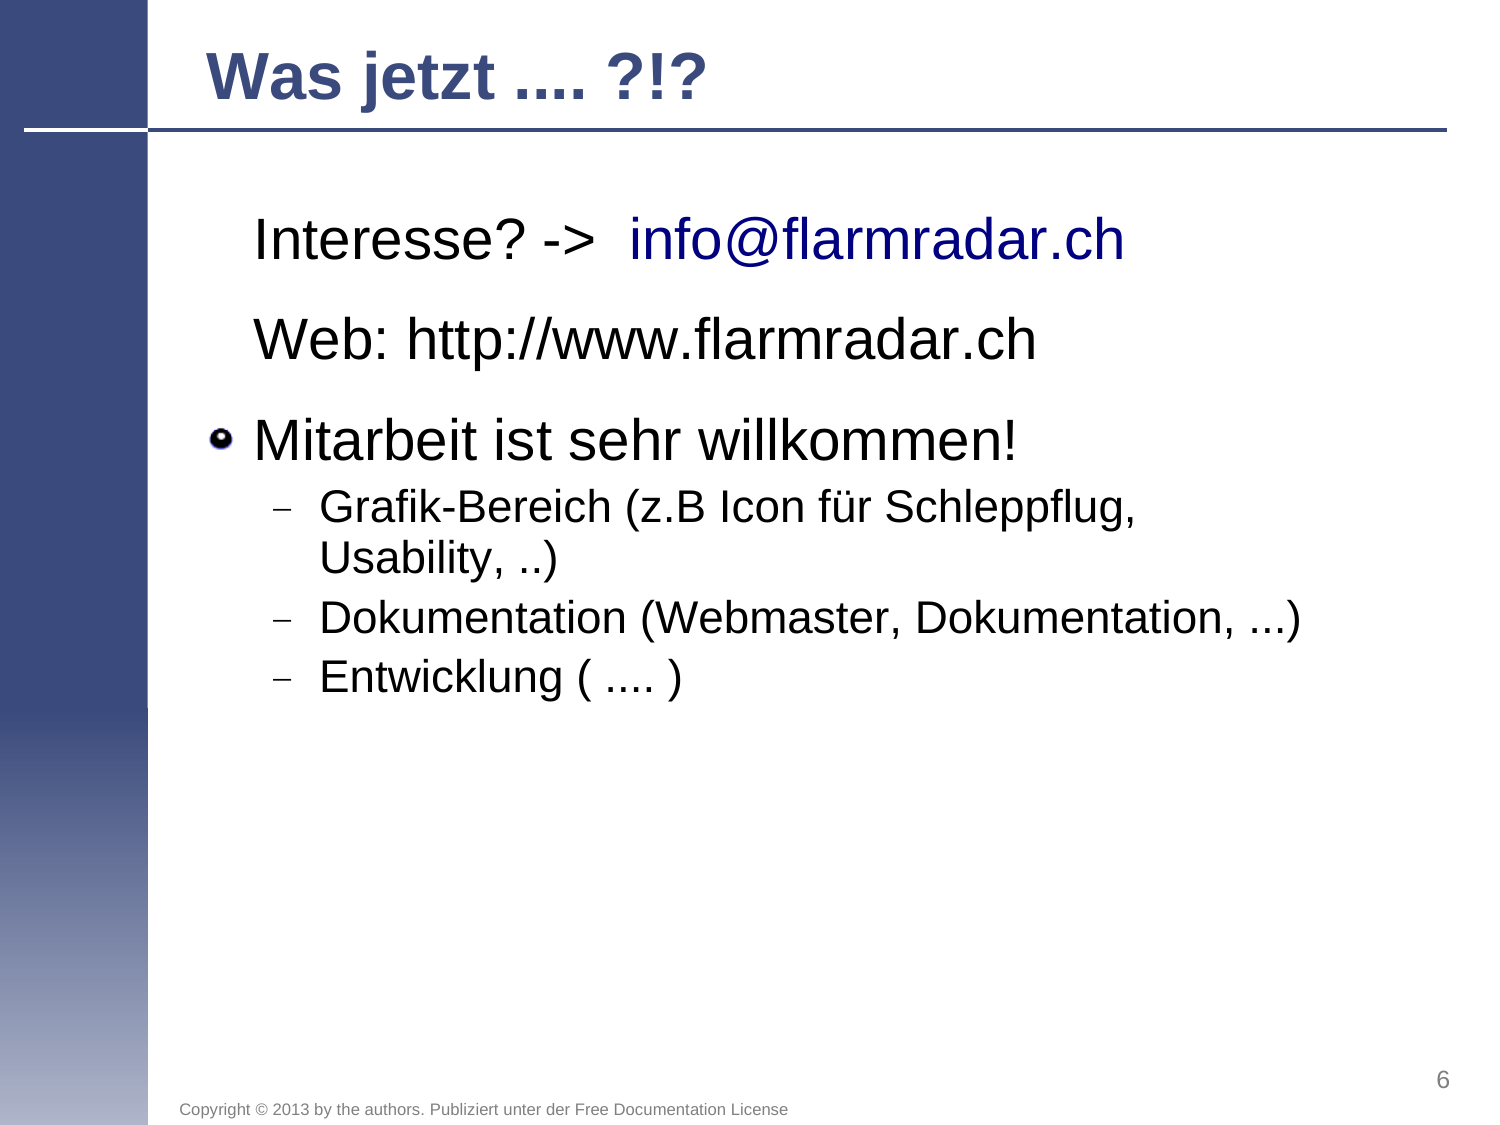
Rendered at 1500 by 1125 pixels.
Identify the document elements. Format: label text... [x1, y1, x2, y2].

title Was jetzt .... ?!? [206, 29, 1388, 119]
list Interesse? -> info@flarmradar.ch Web: http://www.flarmradar.ch Mitarbeit ist sehr willkommen! Grafik-Bereich (z.B Icon für Schleppflug, Usability, ..) Dokumentation (Webmaster, Dokumentation, ...) Entwicklung ( .... ) [206, 206, 1388, 1034]
